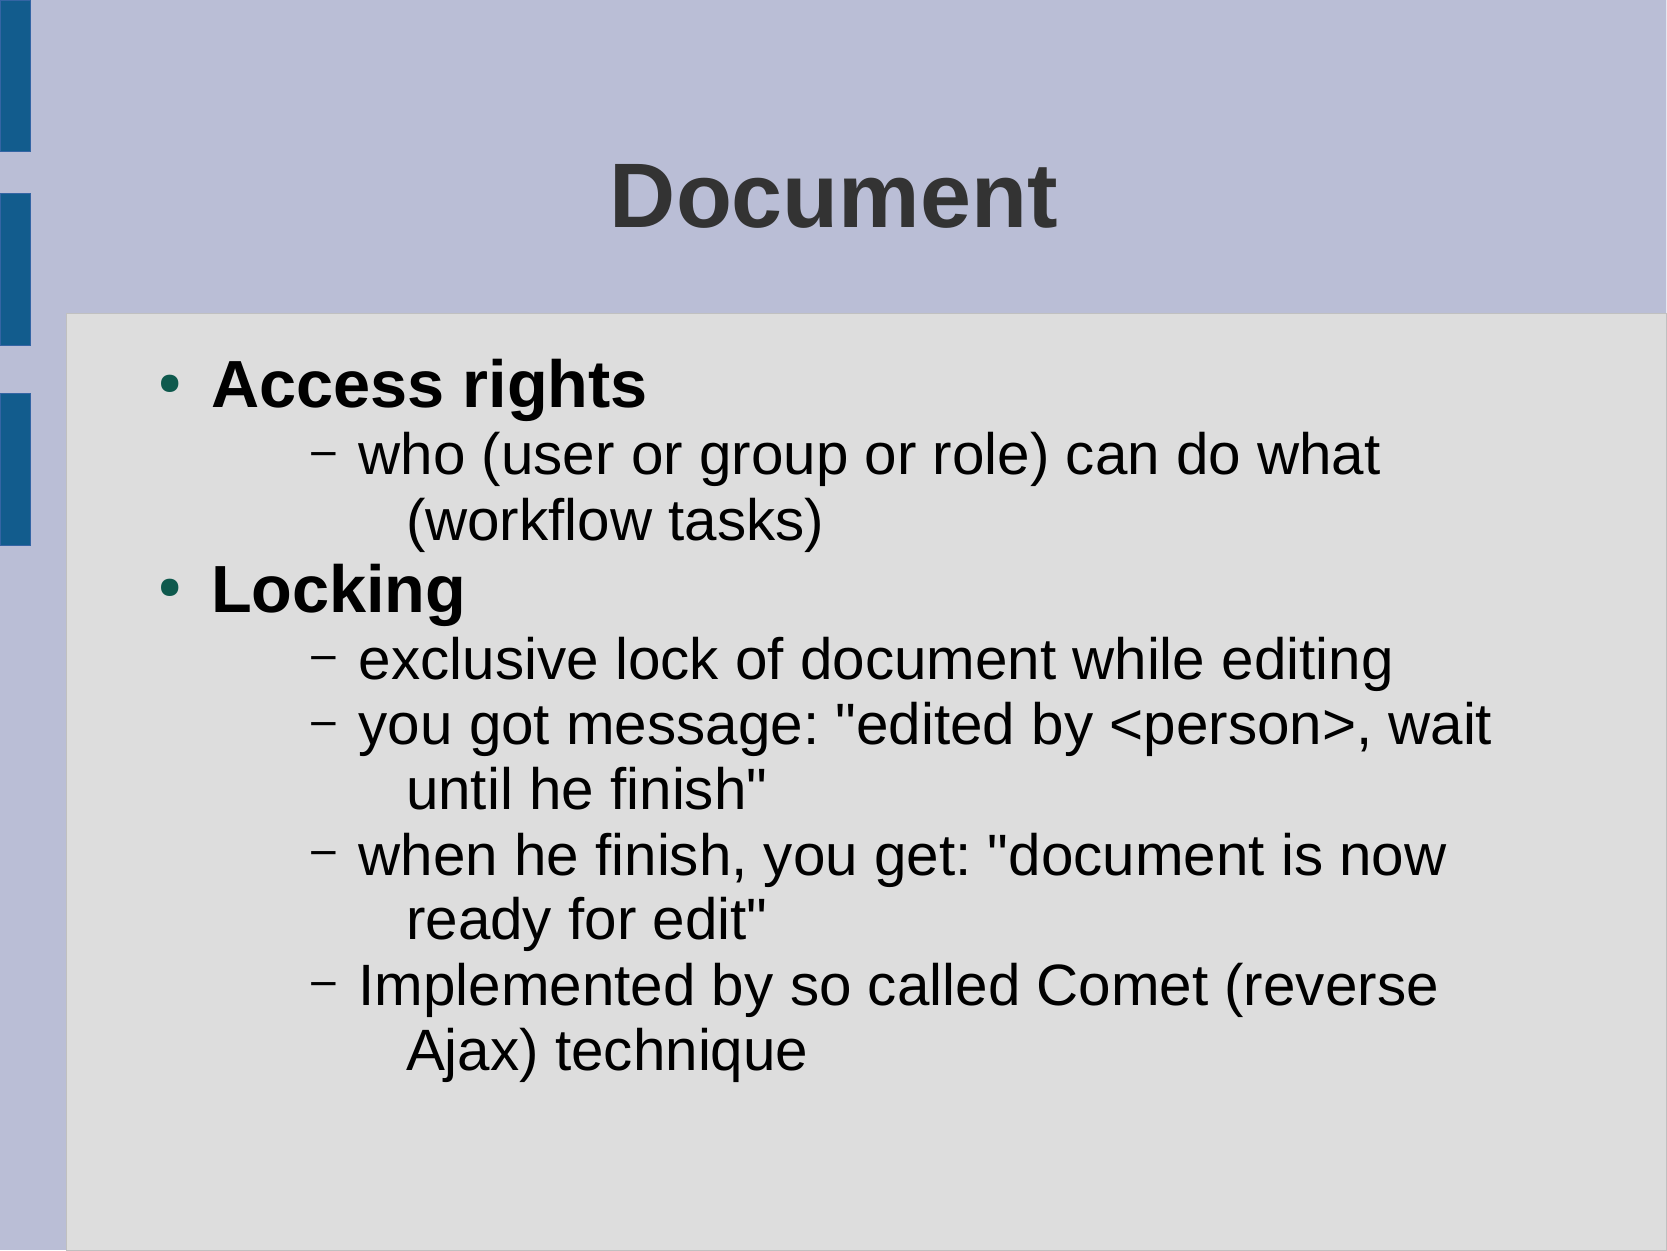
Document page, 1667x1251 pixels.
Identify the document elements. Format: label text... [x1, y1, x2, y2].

title Document [122, 91, 1546, 301]
list Access rights who (user or group or role) can do what (workflow tasks) Locking exclusive lock of document while editing you got message: "edited by <person>, wait until he finish" when he finish, you get: "document is now ready for edit" Implemented by so called Comet (reverse Ajax) technique [122, 347, 1546, 1136]
